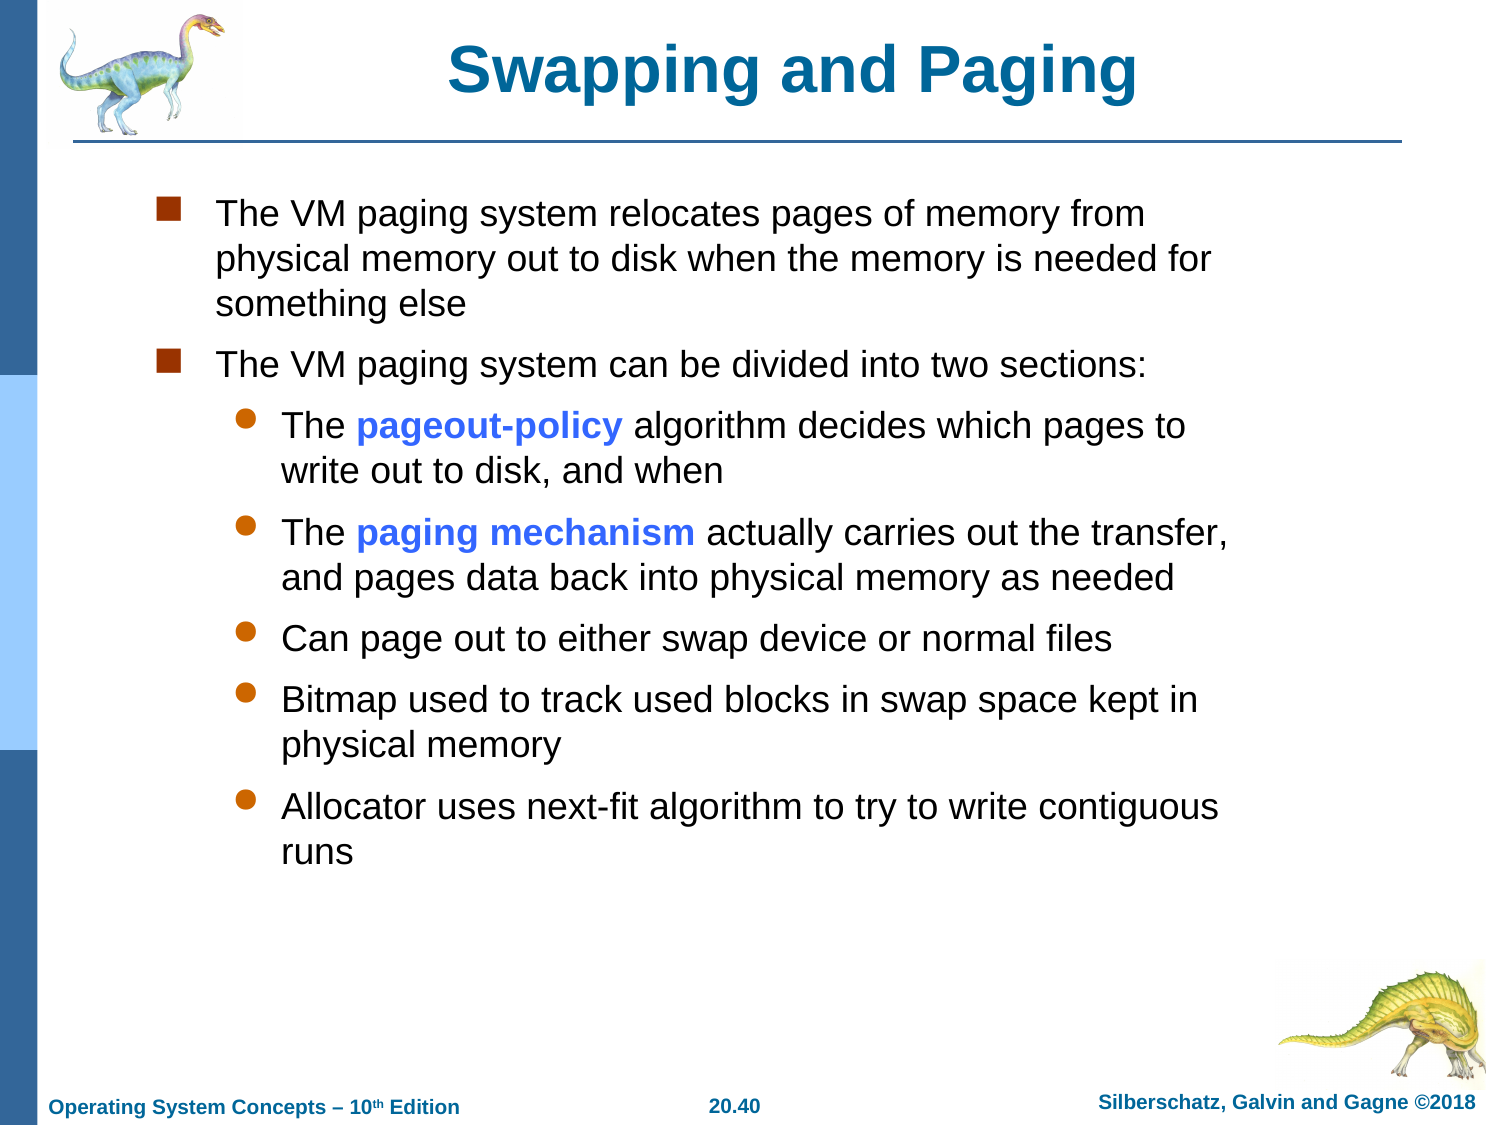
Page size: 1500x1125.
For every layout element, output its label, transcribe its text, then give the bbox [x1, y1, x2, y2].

title Swapping and Paging [162, 19, 1426, 114]
picture [46, 0, 243, 149]
picture [1415, 1094, 1423, 1099]
picture [1275, 959, 1486, 1090]
list The VM paging system relocates pages of memory from physical memory out to disk when the memory is needed for something else The VM paging system can be divided into two sections: The pageout-policy algorithm decides which pages to write out to disk, and when The paging mechanism actually carries out the transfer, and pages data back into physical memory as needed Can page out to either swap device or normal files Bitmap used to track used blocks in swap space kept in physical memory Allocator uses next-fit algorithm to try to write contiguous runs [144, 180, 1281, 925]
